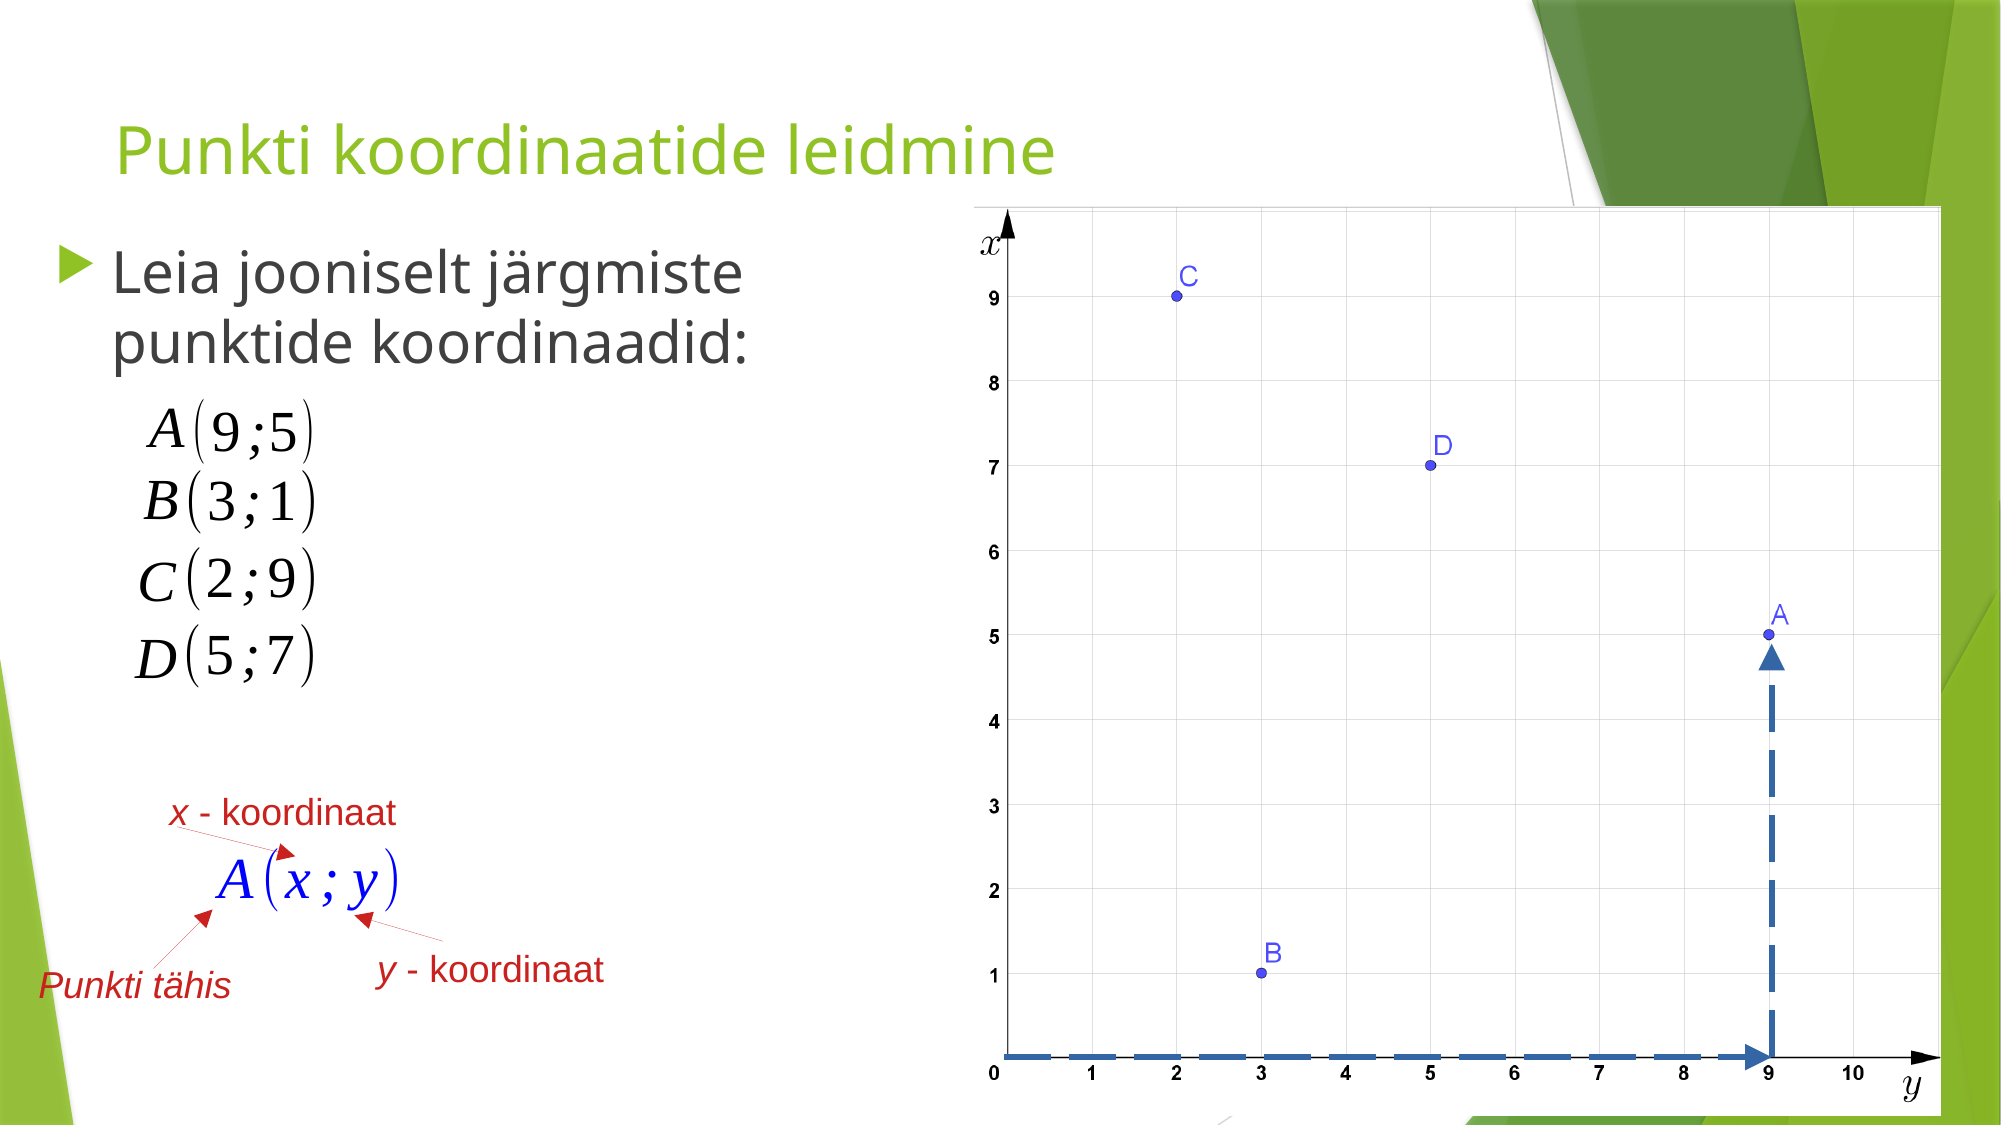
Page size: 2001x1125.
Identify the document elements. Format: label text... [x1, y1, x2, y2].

chart [125, 621, 325, 691]
chart [255, 845, 279, 851]
text_box Punkti tähis [23, 956, 247, 1014]
picture [974, 206, 1941, 1116]
title Punkti koordinaatide leidmine [99, 99, 1613, 206]
chart [135, 395, 325, 538]
chart [131, 544, 325, 615]
list Leia jooniselt järgmiste punktide koordinaadid: [40, 177, 975, 443]
text_box y - koordinaat [362, 941, 619, 999]
chart [206, 845, 409, 916]
text_box x - koordinaat [154, 783, 412, 841]
